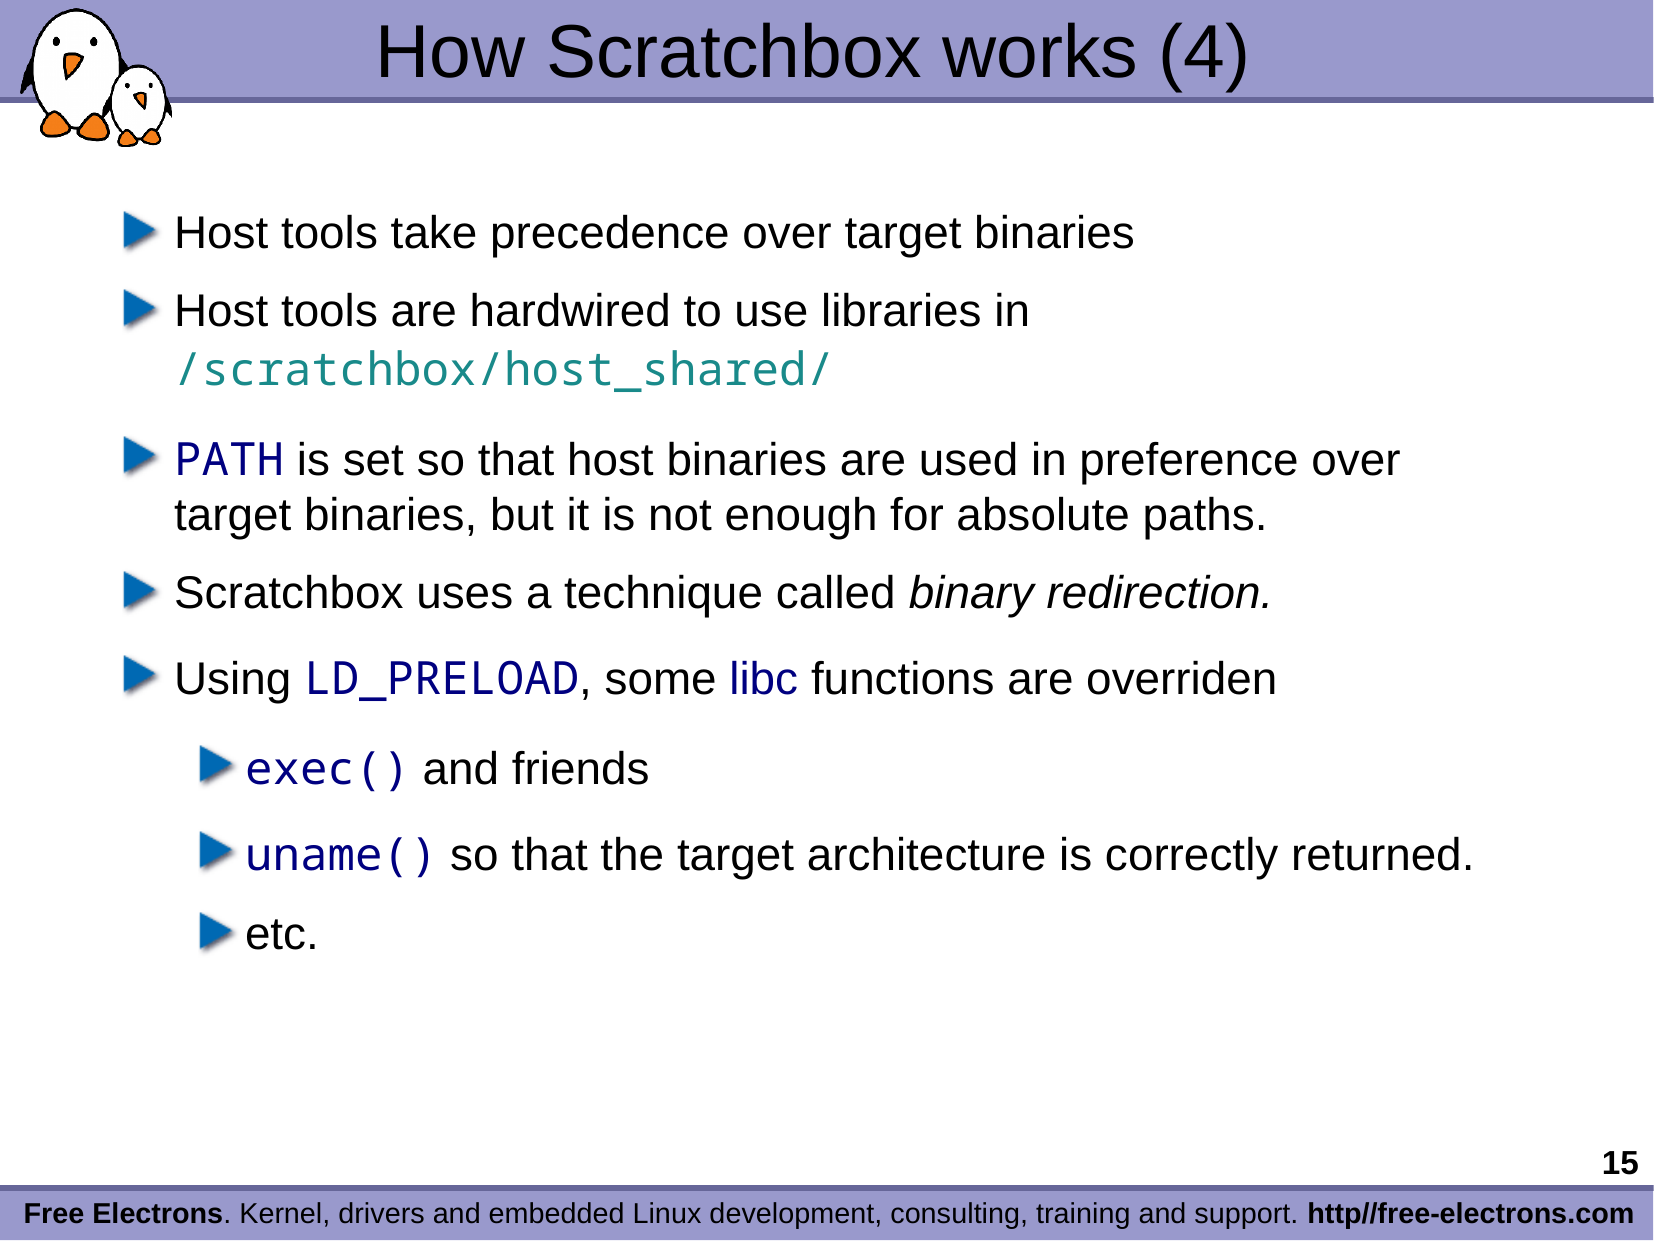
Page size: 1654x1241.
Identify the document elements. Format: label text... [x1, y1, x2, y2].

picture [20, 8, 172, 147]
list Host tools take precedence over target binaries Host tools are hardwired to use libraries in /scratchbox/host_shared/ PATH is set so that host binaries are used in preference over target binaries, but it is not enough for absolute paths. Scratchbox uses a technique called binary redirection. Using LD_PRELOAD, some libc functions are overriden exec() and friends uname() so that the target architecture is correctly returned. etc. [103, 206, 1516, 1057]
title How Scratchbox works (4) [68, 0, 1559, 104]
